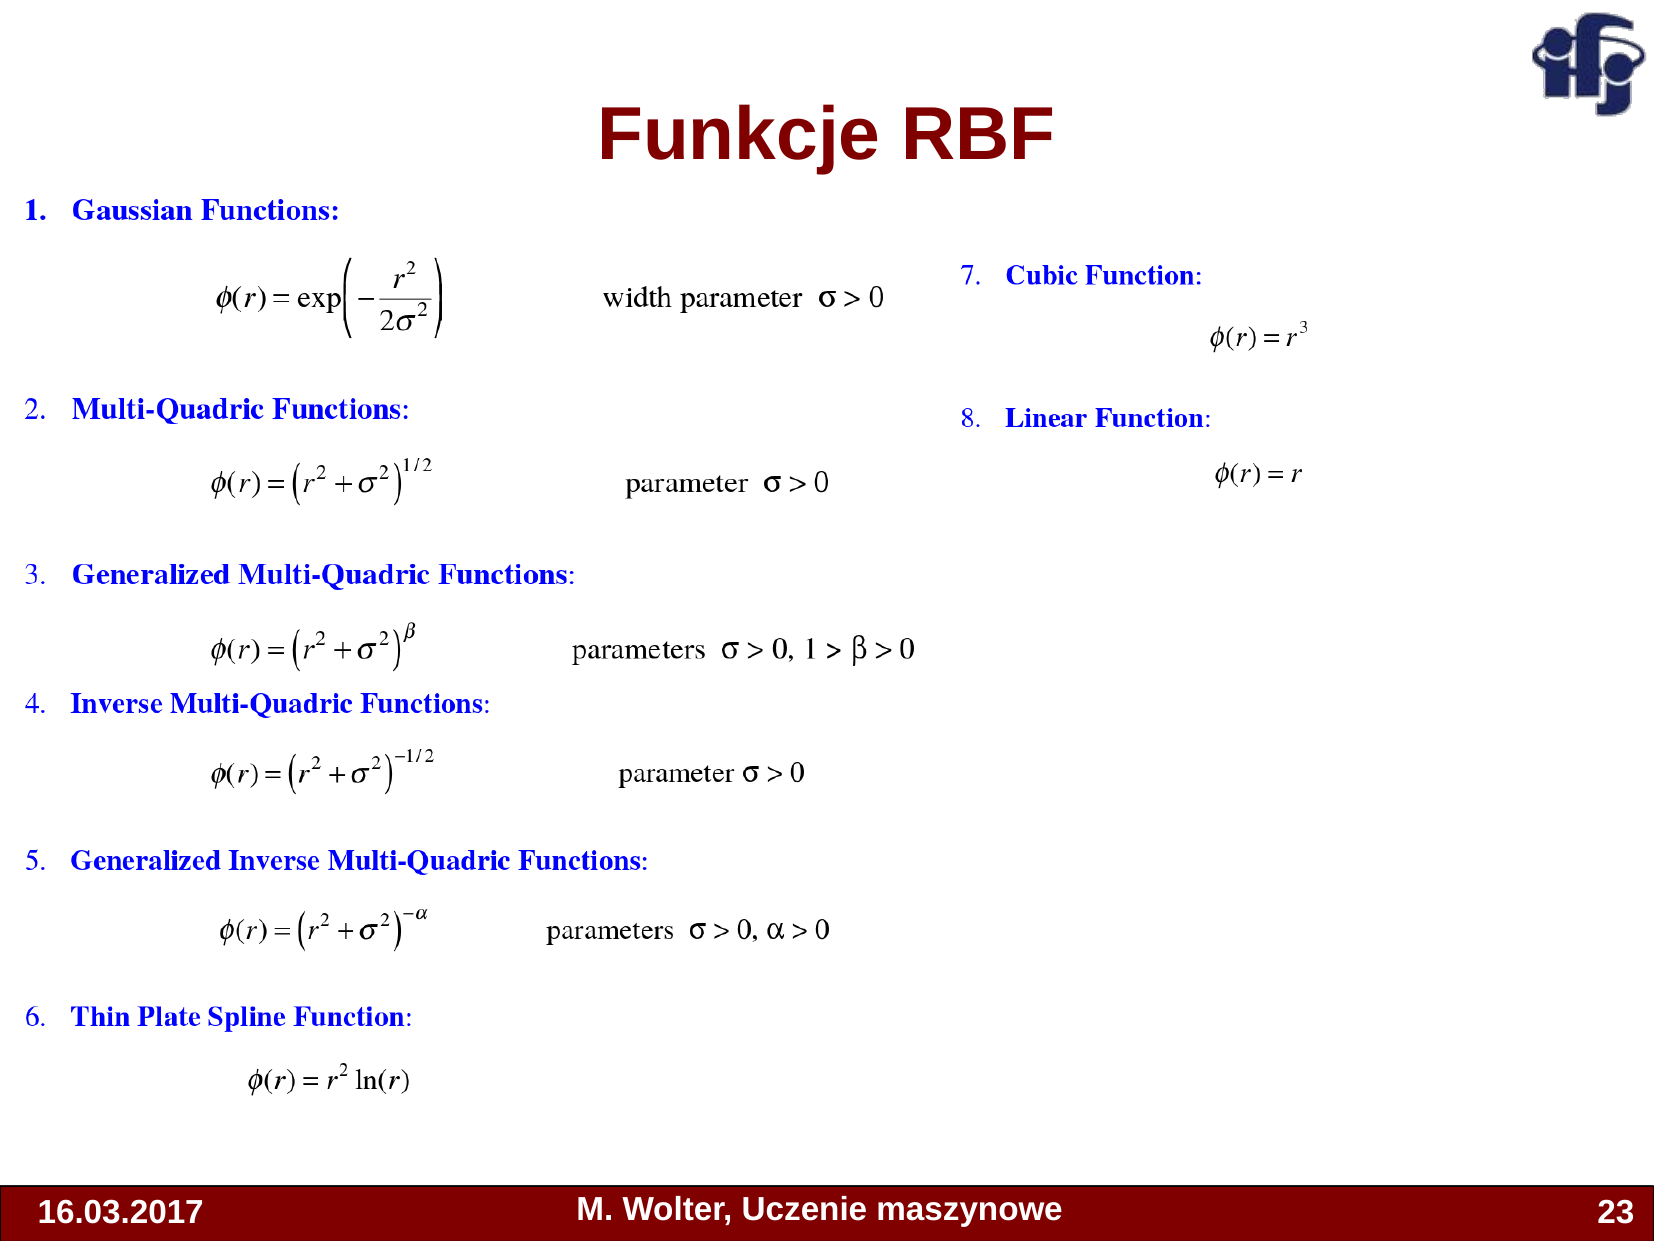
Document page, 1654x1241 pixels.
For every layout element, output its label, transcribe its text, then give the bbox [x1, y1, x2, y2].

title Funkcje RBF [82, 25, 1571, 232]
picture [9, 179, 1648, 1140]
picture [1525, 0, 1654, 129]
